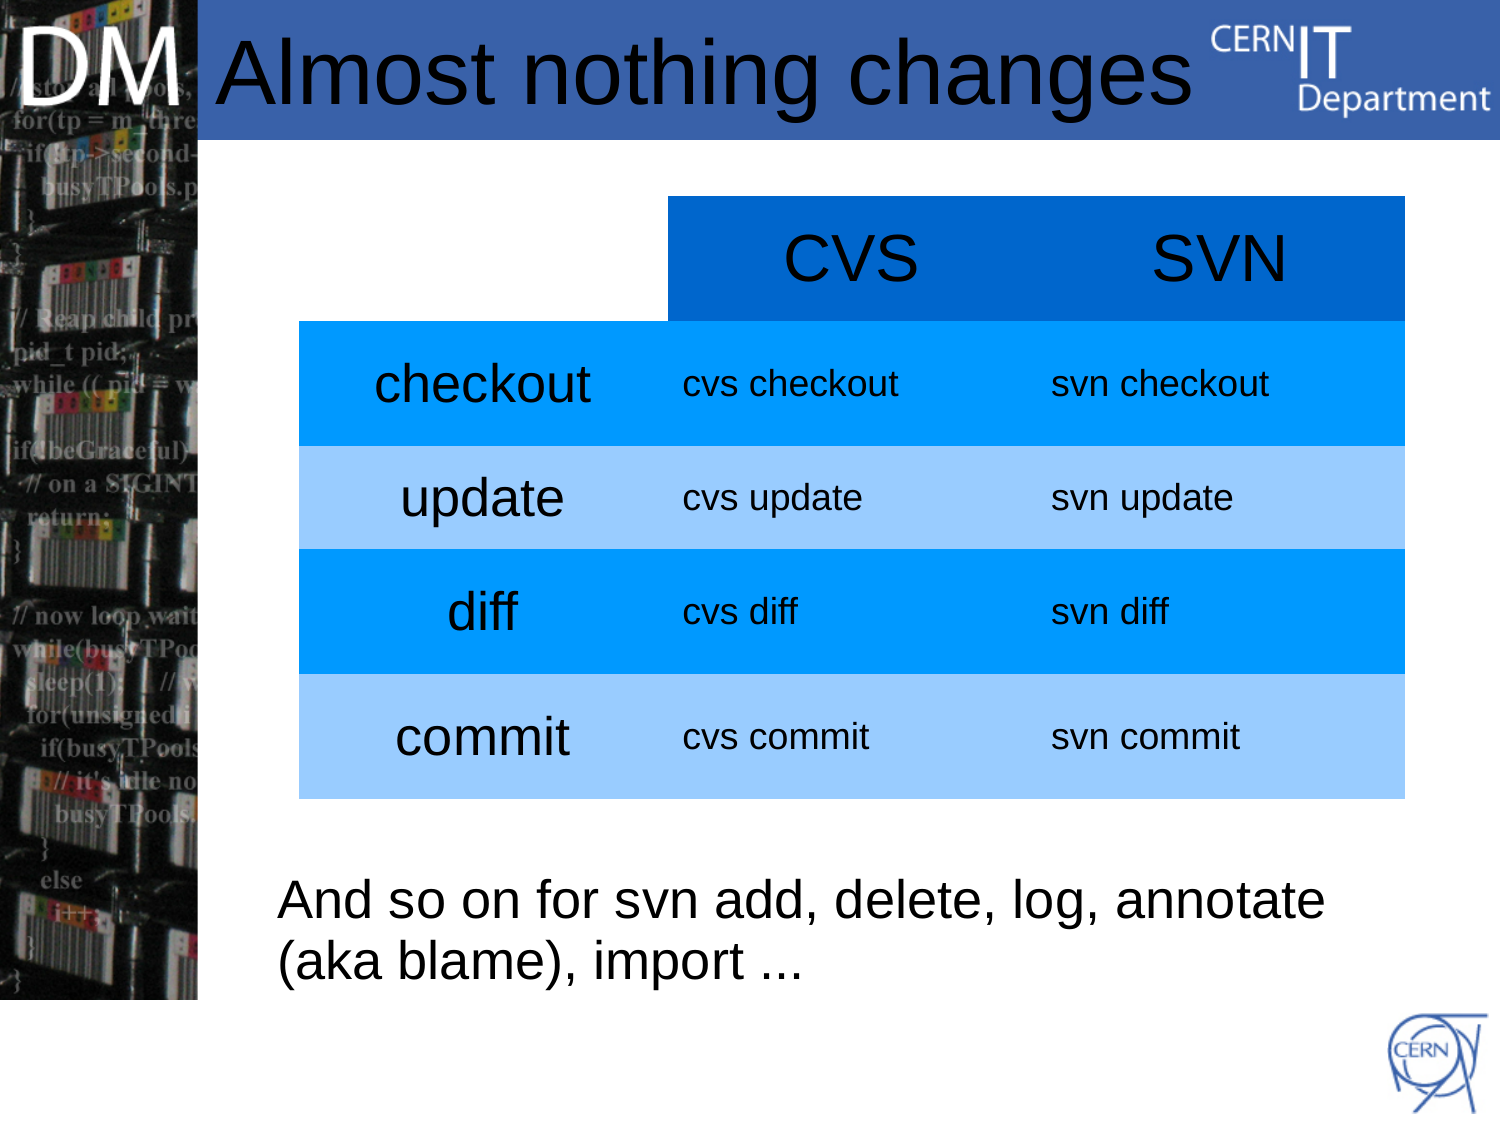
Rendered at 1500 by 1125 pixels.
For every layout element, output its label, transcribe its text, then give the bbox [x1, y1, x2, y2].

text_box And so on for svn add, delete, log, annotate (aka blame), import ... [262, 862, 1426, 999]
table_header [299, 196, 668, 321]
table_cell svn checkout [1036, 321, 1405, 446]
table_cell svn diff [1036, 549, 1405, 674]
table_header CVS [668, 196, 1036, 321]
table_cell cvs commit [668, 674, 1036, 799]
table_cell commit [299, 674, 668, 799]
table_cell svn update [1036, 446, 1405, 549]
table_cell diff [299, 549, 668, 674]
picture [198, 0, 1500, 140]
table_cell cvs diff [668, 549, 1036, 674]
picture [1387, 1012, 1489, 1114]
table_cell svn commit [1036, 674, 1405, 799]
table_header SVN [1036, 196, 1405, 321]
table_cell cvs update [668, 446, 1036, 549]
title Almost nothing changes [199, 0, 1212, 138]
table_cell checkout [299, 321, 668, 446]
table_cell cvs checkout [668, 321, 1036, 446]
table_cell update [299, 446, 668, 549]
